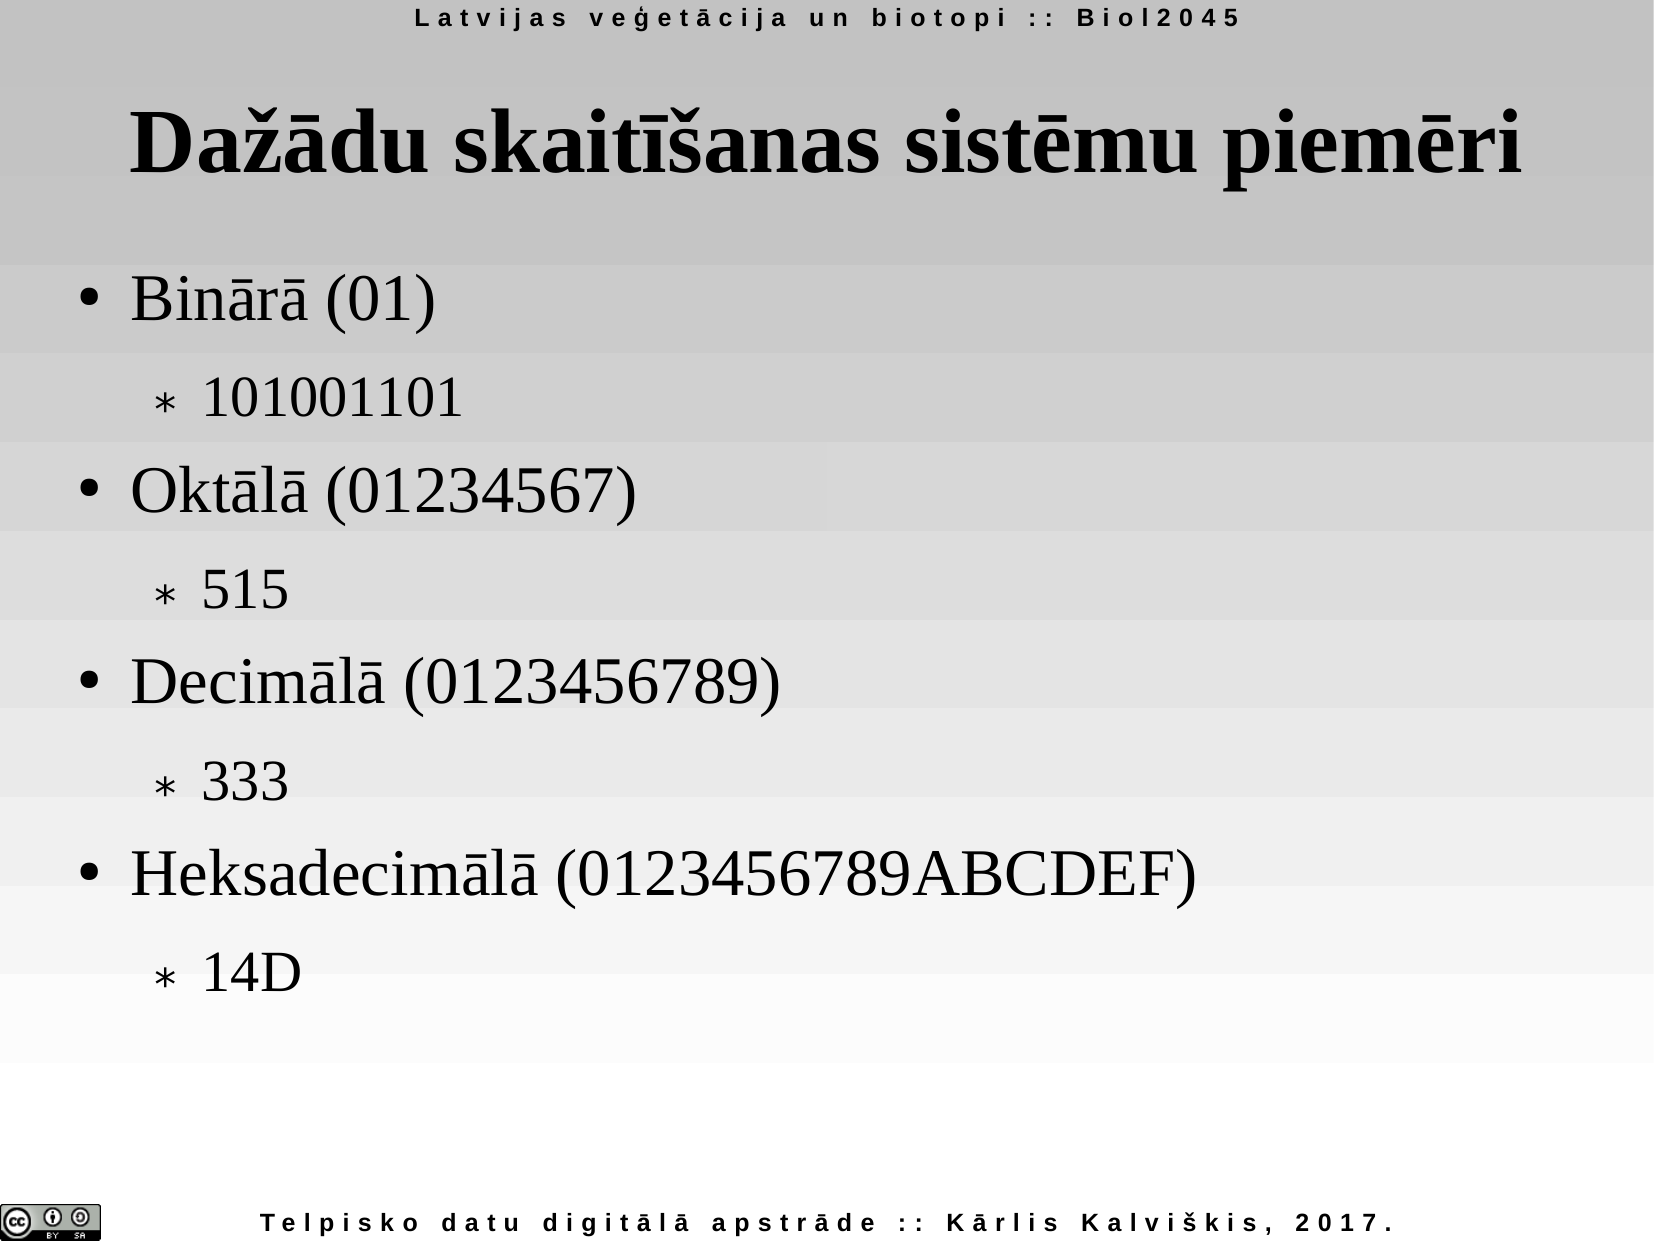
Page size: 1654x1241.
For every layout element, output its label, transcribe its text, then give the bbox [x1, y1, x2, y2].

title Dažādu skaitīšanas sistēmu piemēri [59, 37, 1596, 246]
list Binārā (01) 101001101 Oktālā (01234567) 515 Decimālā (0123456789) 333 Heksadecimālā (0123456789ABCDEF) 14D [59, 261, 1596, 1175]
picture [0, 0, 1654, 1241]
